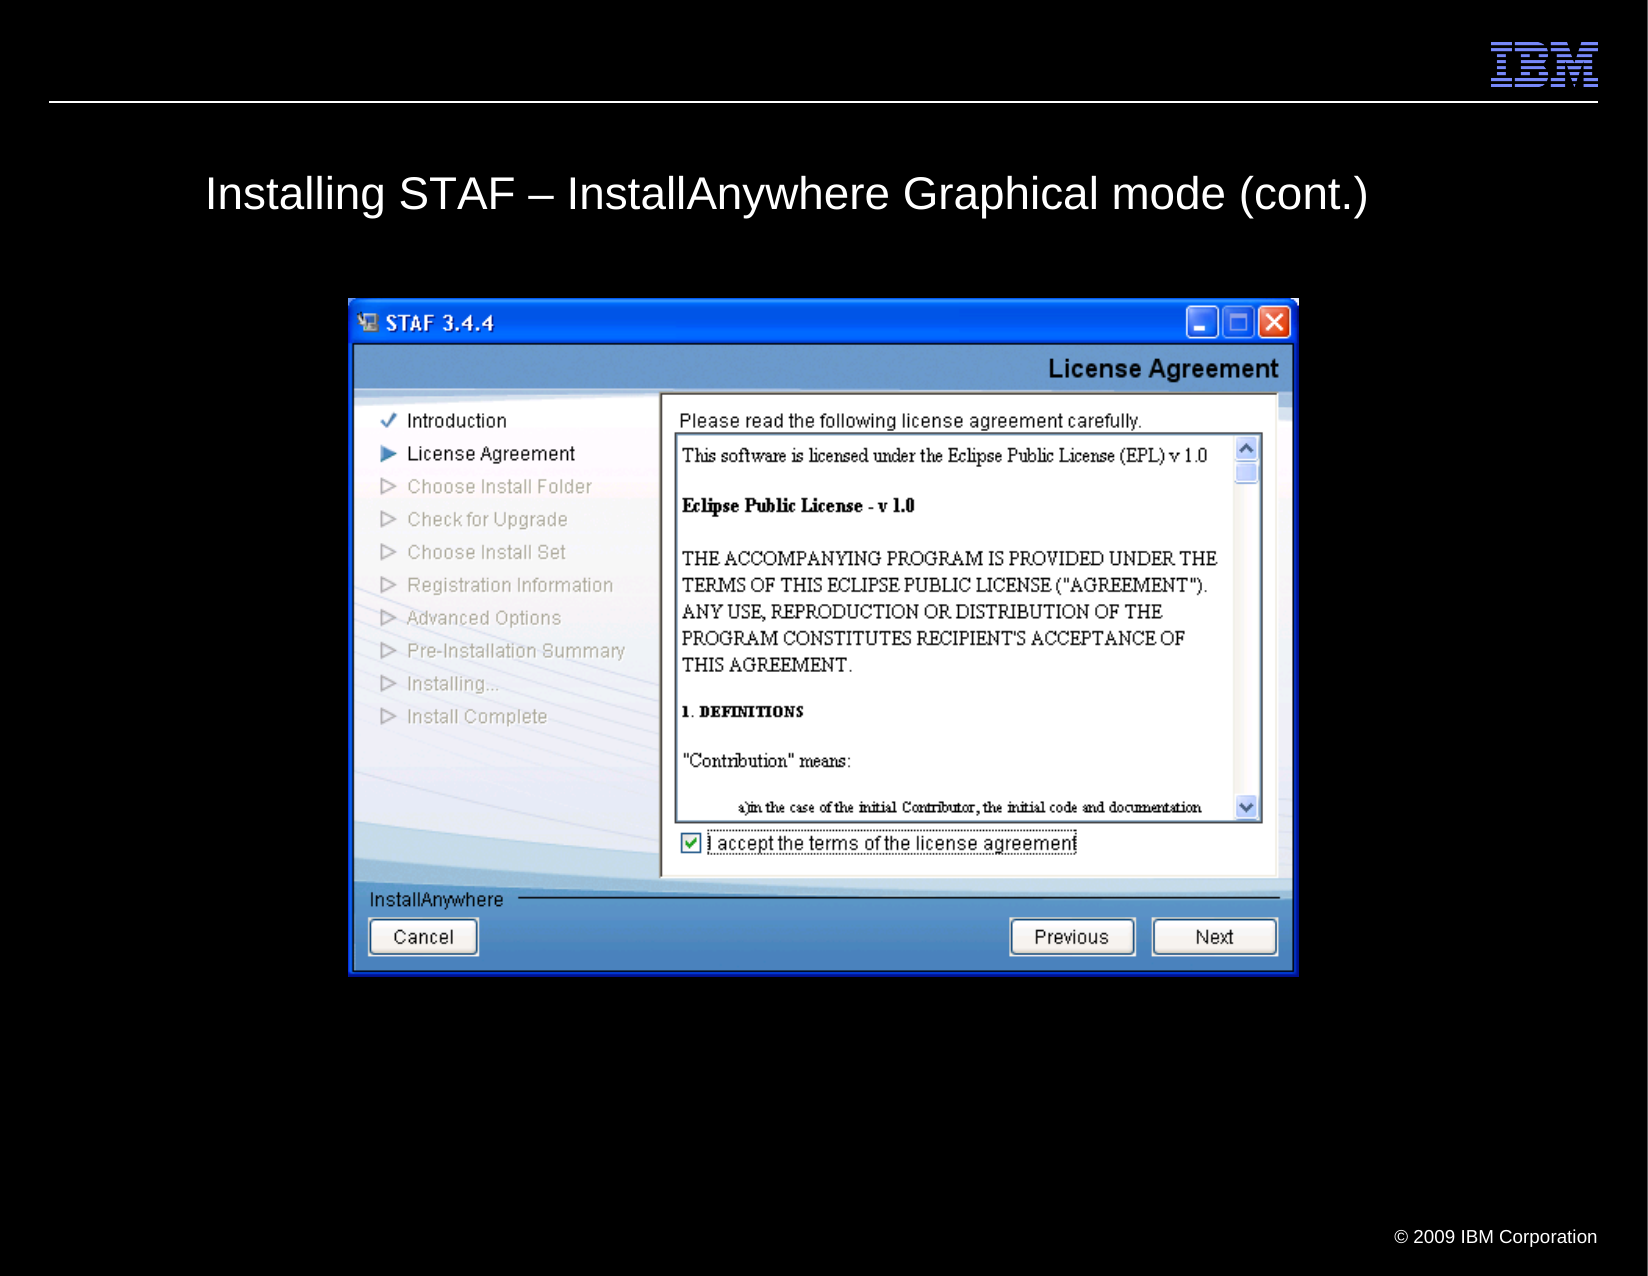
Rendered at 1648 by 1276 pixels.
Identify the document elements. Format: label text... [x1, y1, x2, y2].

picture [348, 298, 1299, 977]
title Installing STAF – InstallAnywhere Graphical mode (cont.) [188, 161, 1648, 255]
picture [1491, 42, 1598, 87]
